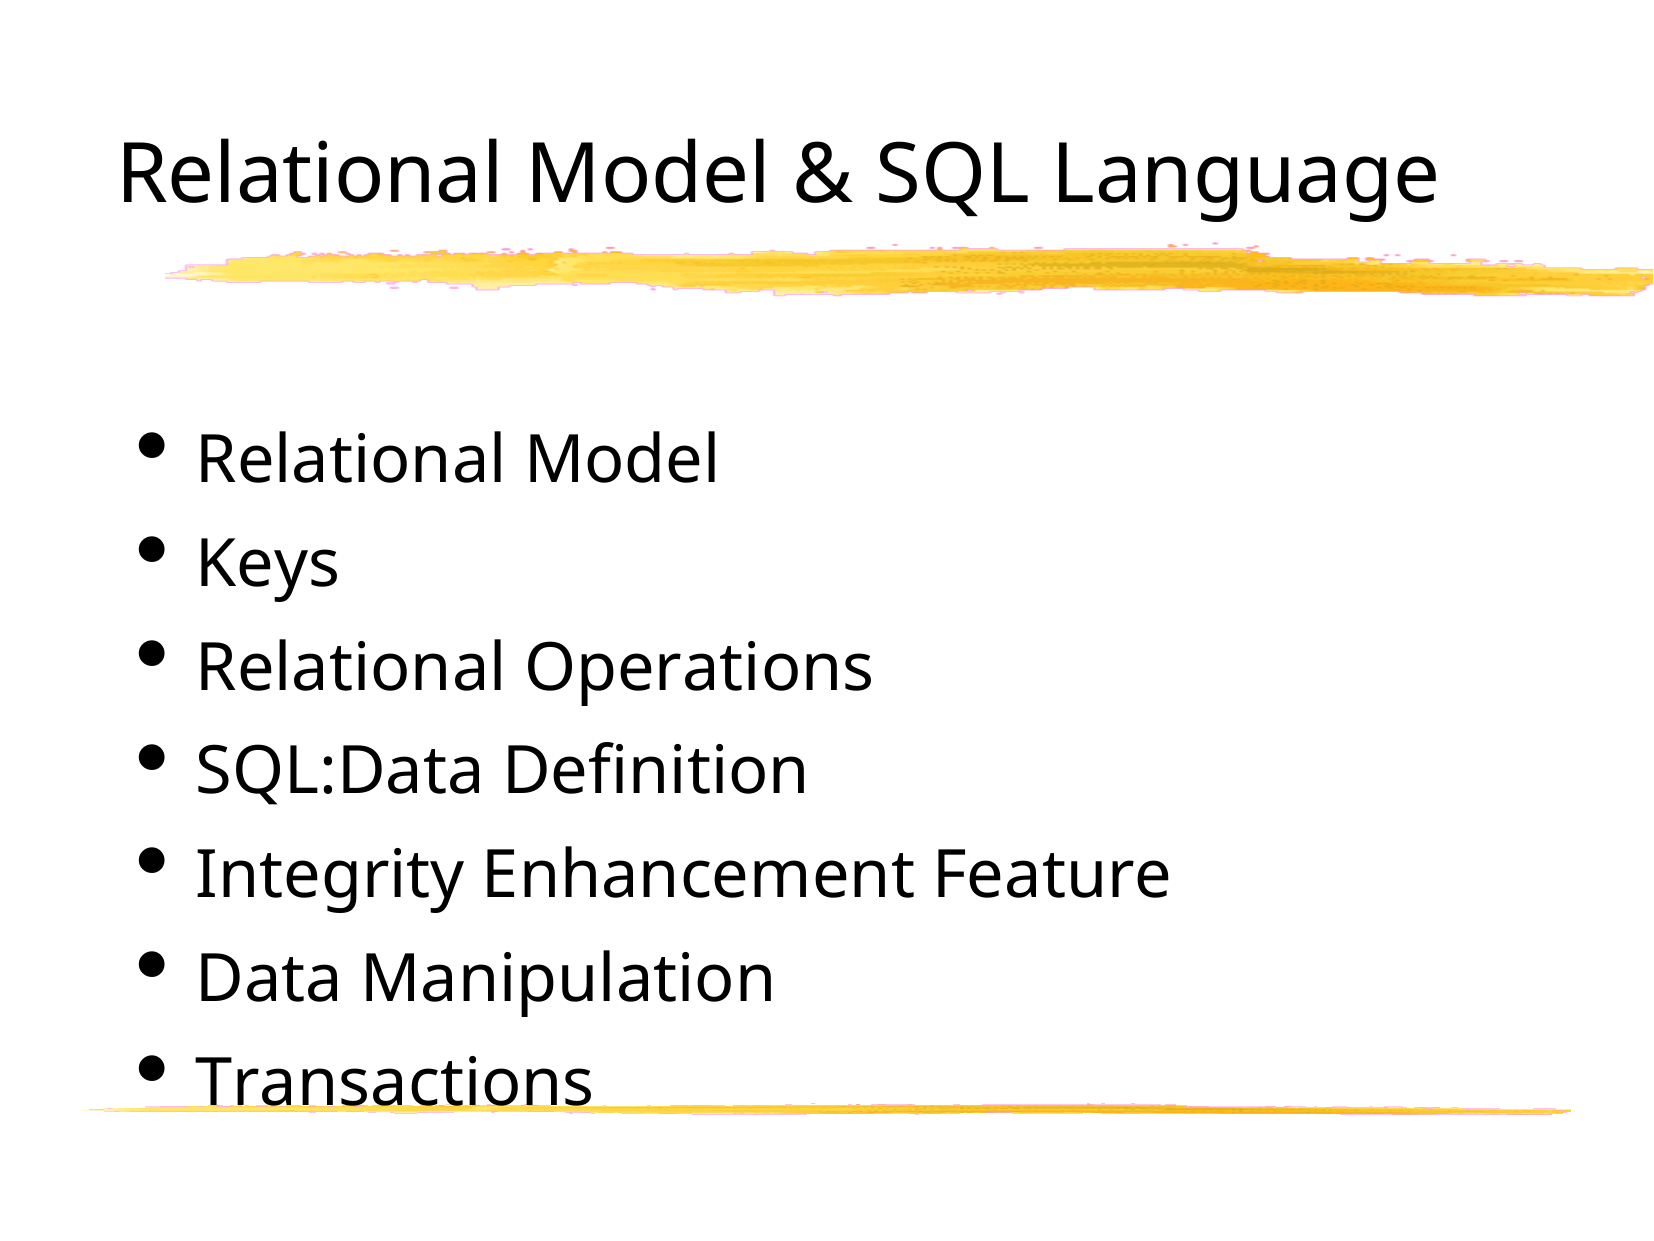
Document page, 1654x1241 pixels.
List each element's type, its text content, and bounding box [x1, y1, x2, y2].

list Relational Model Keys Relational Operations SQL:Data Definition Integrity Enhancement Feature Data Manipulation Transactions [124, 297, 1531, 1058]
picture [165, 237, 1654, 308]
picture [82, 1102, 1571, 1117]
title Relational Model & SQL Language [76, 12, 1482, 235]
